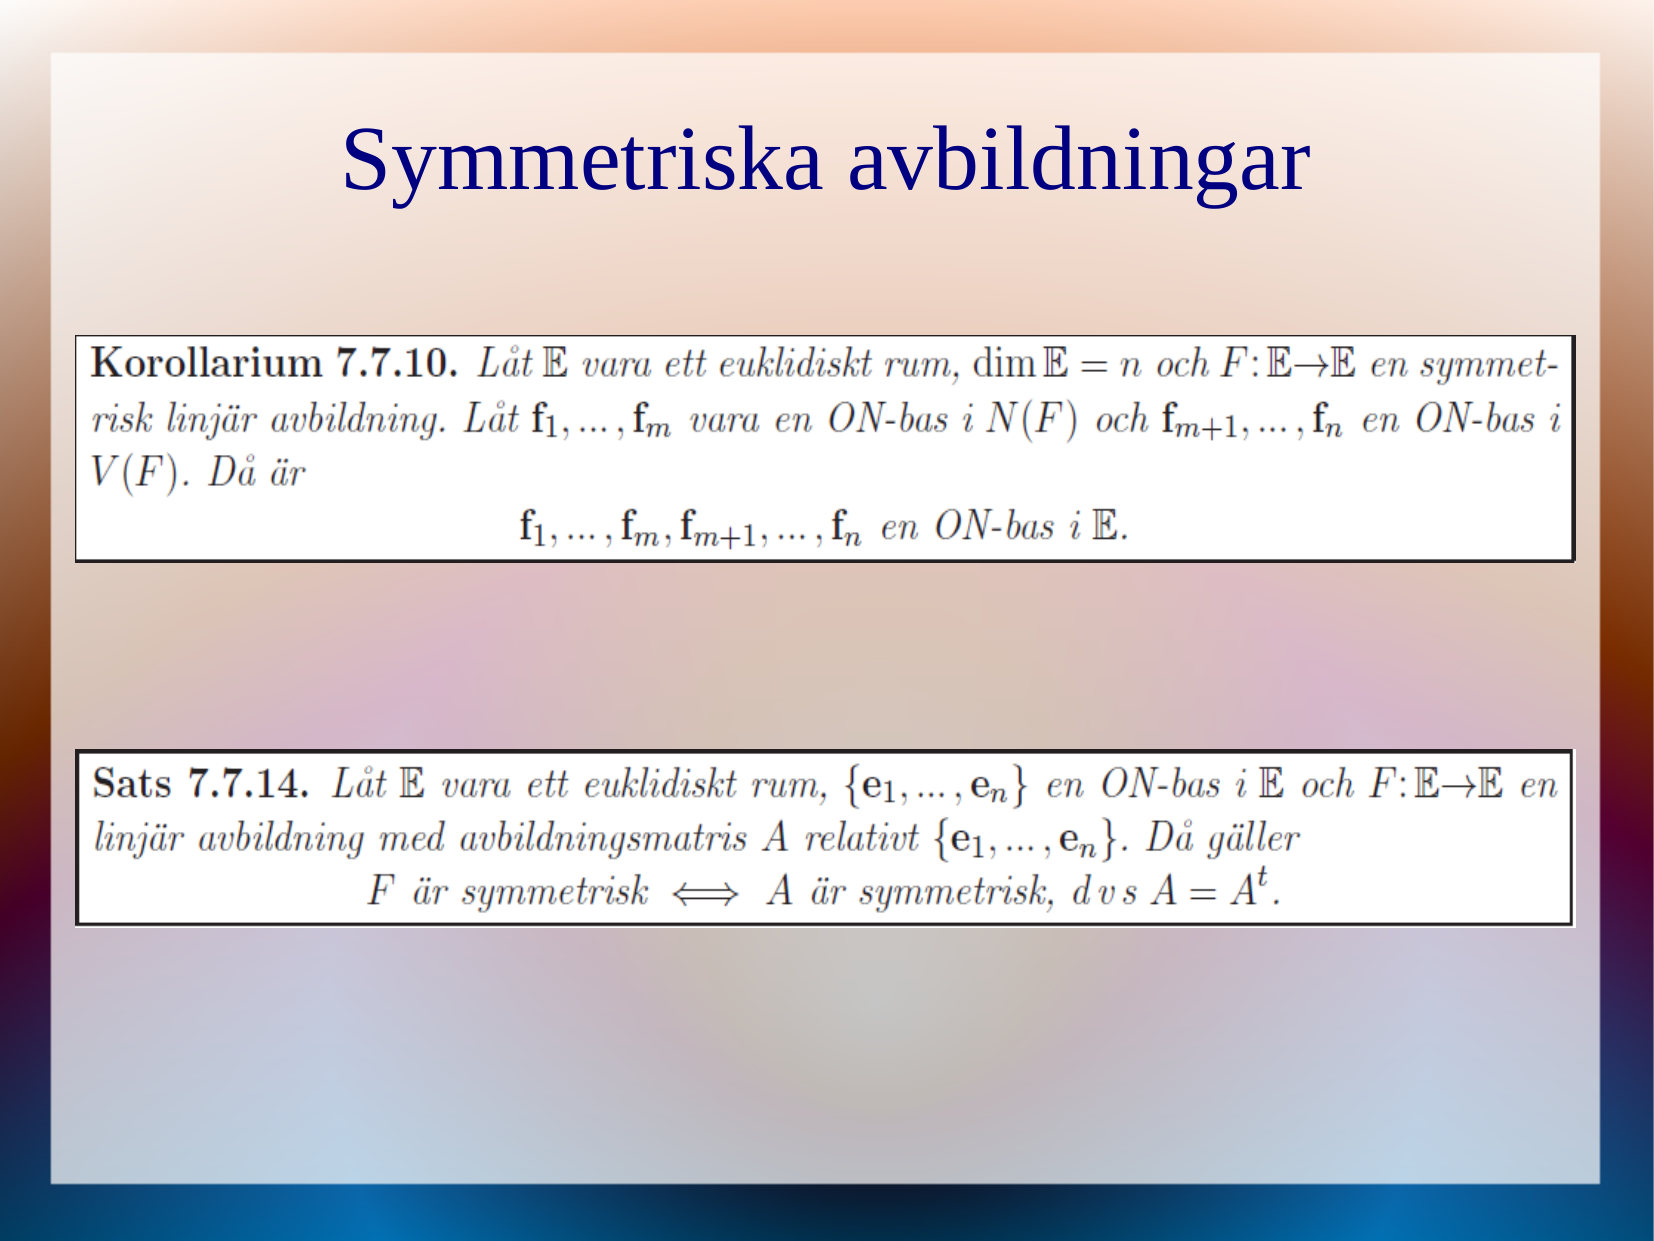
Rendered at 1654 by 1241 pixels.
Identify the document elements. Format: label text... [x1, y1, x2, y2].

title Symmetriska avbildningar [82, 55, 1571, 263]
picture [0, 0, 1654, 1241]
